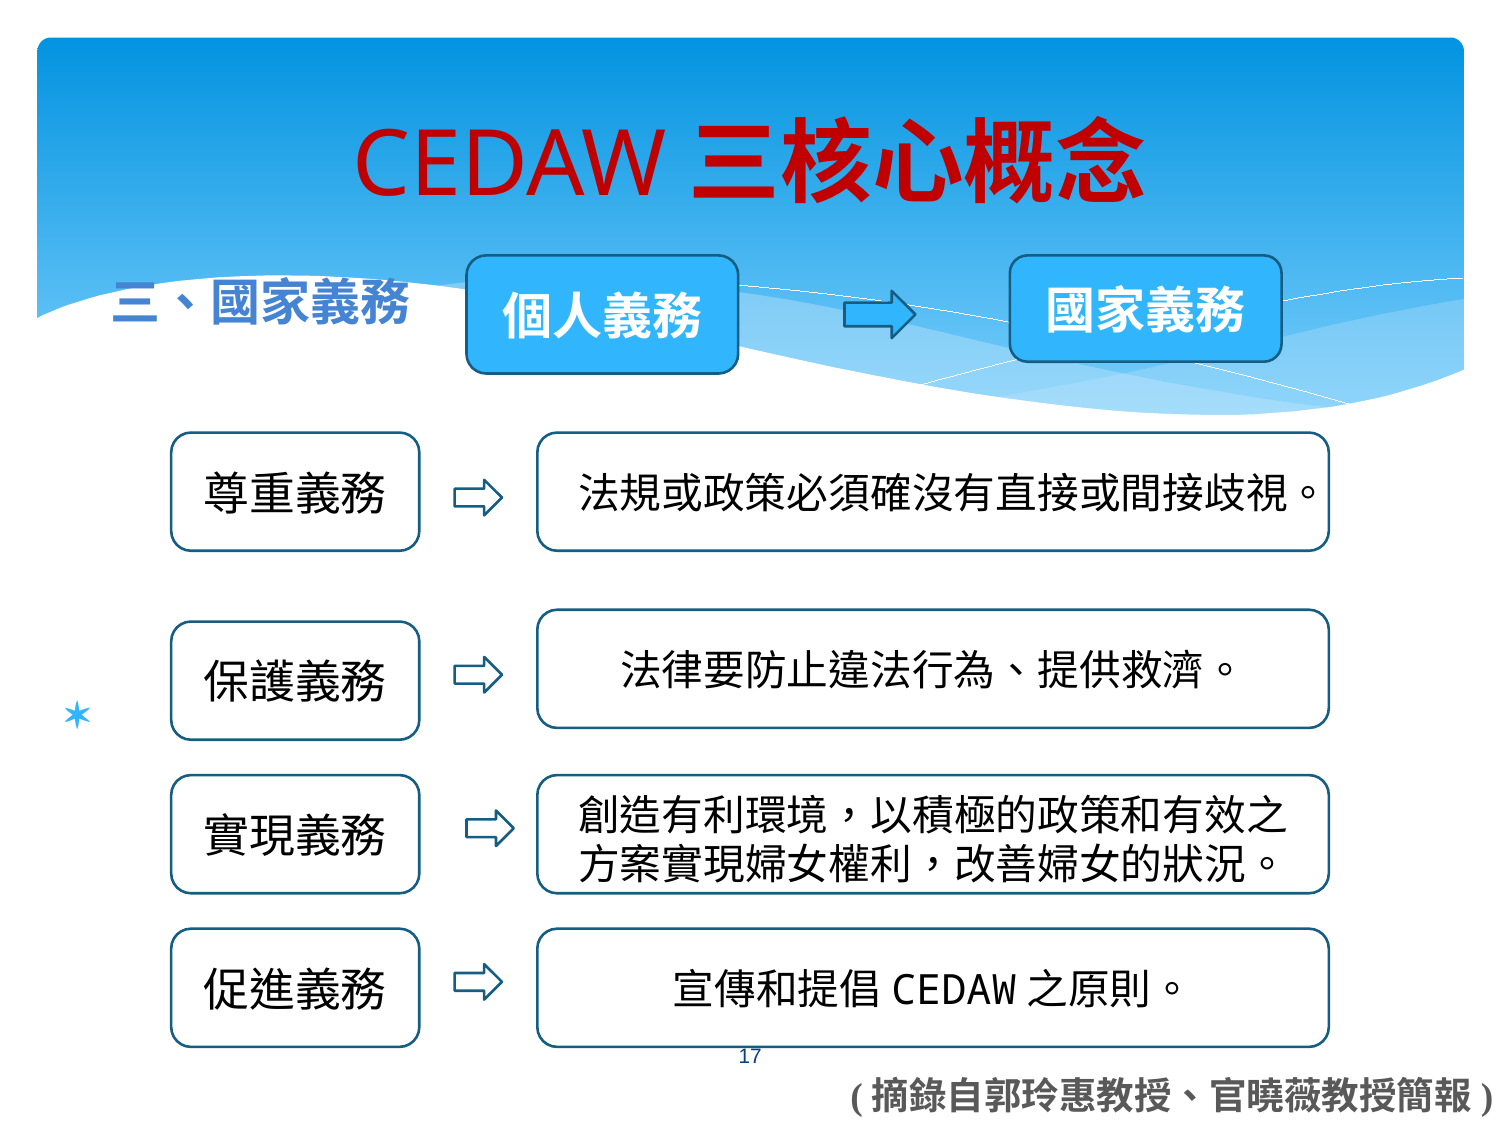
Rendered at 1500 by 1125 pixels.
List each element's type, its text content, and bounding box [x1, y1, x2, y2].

text_box 宣傳和提倡CEDAW之原則。 [537, 928, 1329, 1047]
text_box 實現義務 [171, 775, 420, 894]
text_box 創造有利環境，以積極的政策和有效之方案實現婦女權利，改善婦女的狀況。 [537, 775, 1329, 894]
text_box 法律要防止違法行為、提供救濟。 [537, 609, 1329, 728]
text_box [844, 290, 916, 339]
text_box 個人義務 [466, 255, 739, 374]
text_box 尊重義務 [171, 432, 420, 551]
list 三、國家義務 [50, 262, 1471, 1051]
text_box (摘錄自郭玲惠教授、官曉薇教授簡報) [821, 1044, 1500, 1125]
text_box 促進義務 [171, 928, 420, 1047]
text_box 17 [654, 1047, 821, 1086]
text_box 國家義務 [1009, 255, 1282, 362]
text_box 保護義務 [171, 621, 420, 740]
text_box 法規或政策必須確沒有直接或間接歧視。 [537, 432, 1329, 551]
title CEDAW三核心概念 [75, 55, 1426, 262]
